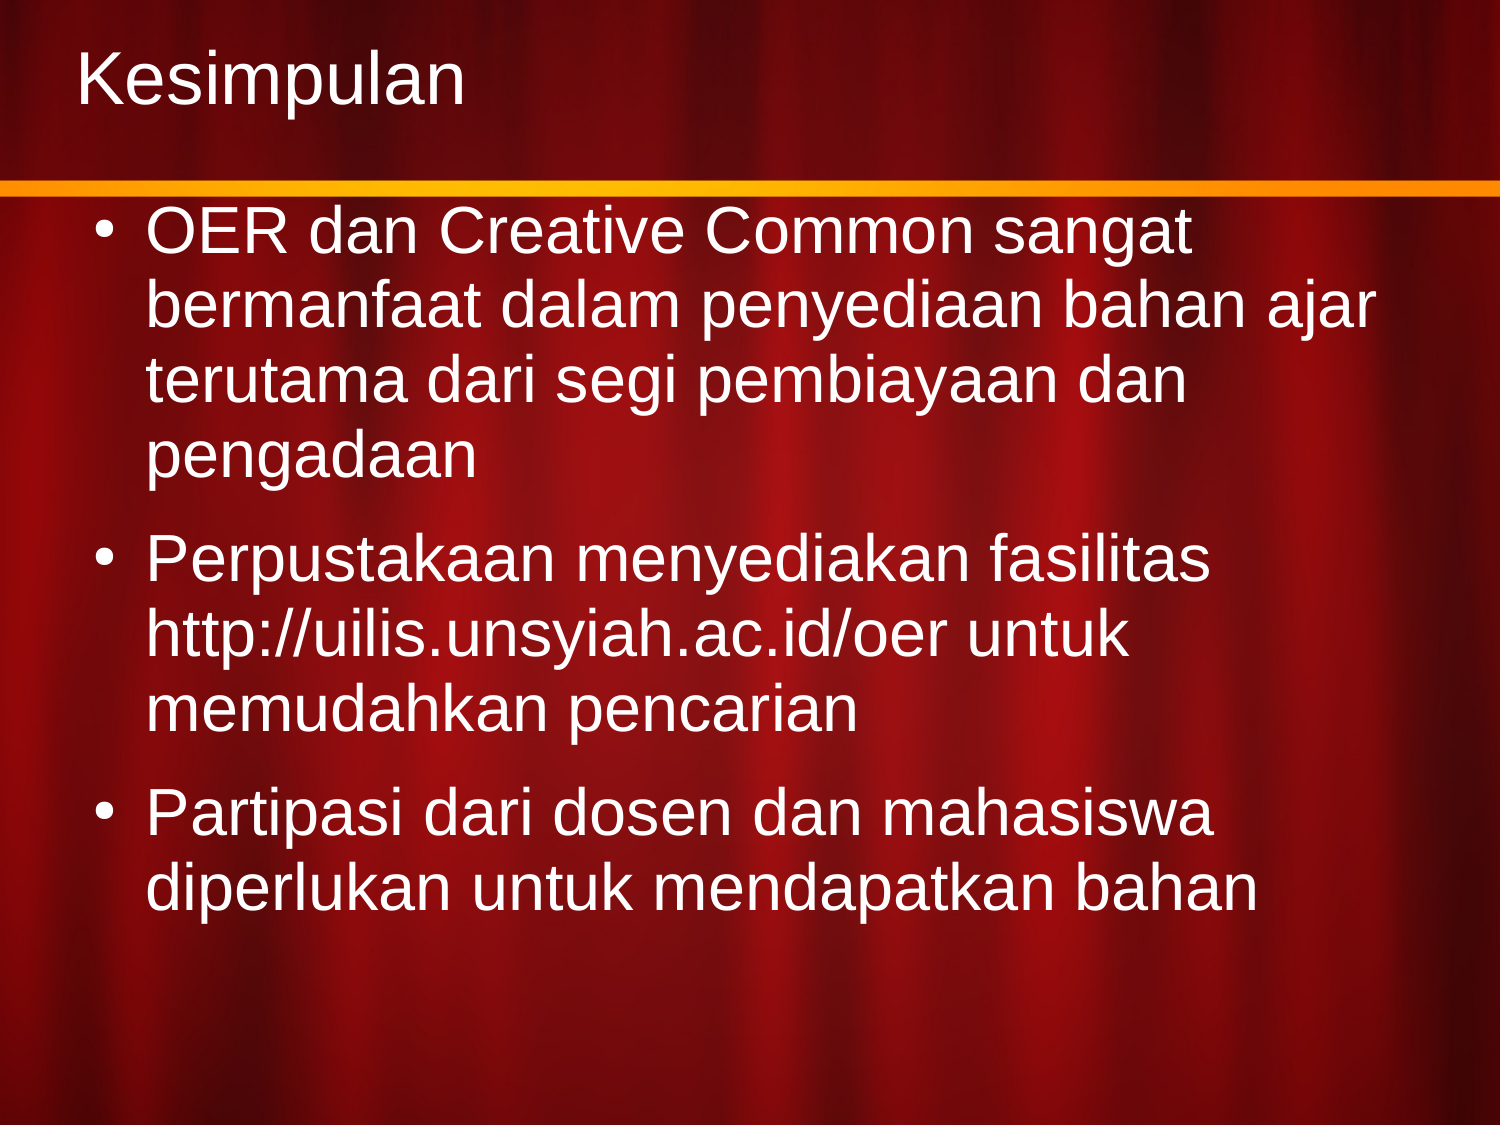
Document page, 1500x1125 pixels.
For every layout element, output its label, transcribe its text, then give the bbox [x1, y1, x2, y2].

title Kesimpulan [75, 31, 1425, 127]
picture [0, 0, 1500, 1125]
list OER dan Creative Common sangat bermanfaat dalam penyediaan bahan ajar terutama dari segi pembiayaan dan pengadaan Perpustakaan menyediakan fasilitas http://uilis.unsyiah.ac.id/oer untuk memudahkan pencarian Partipasi dari dosen dan mahasiswa diperlukan untuk mendapatkan bahan [75, 192, 1425, 1006]
